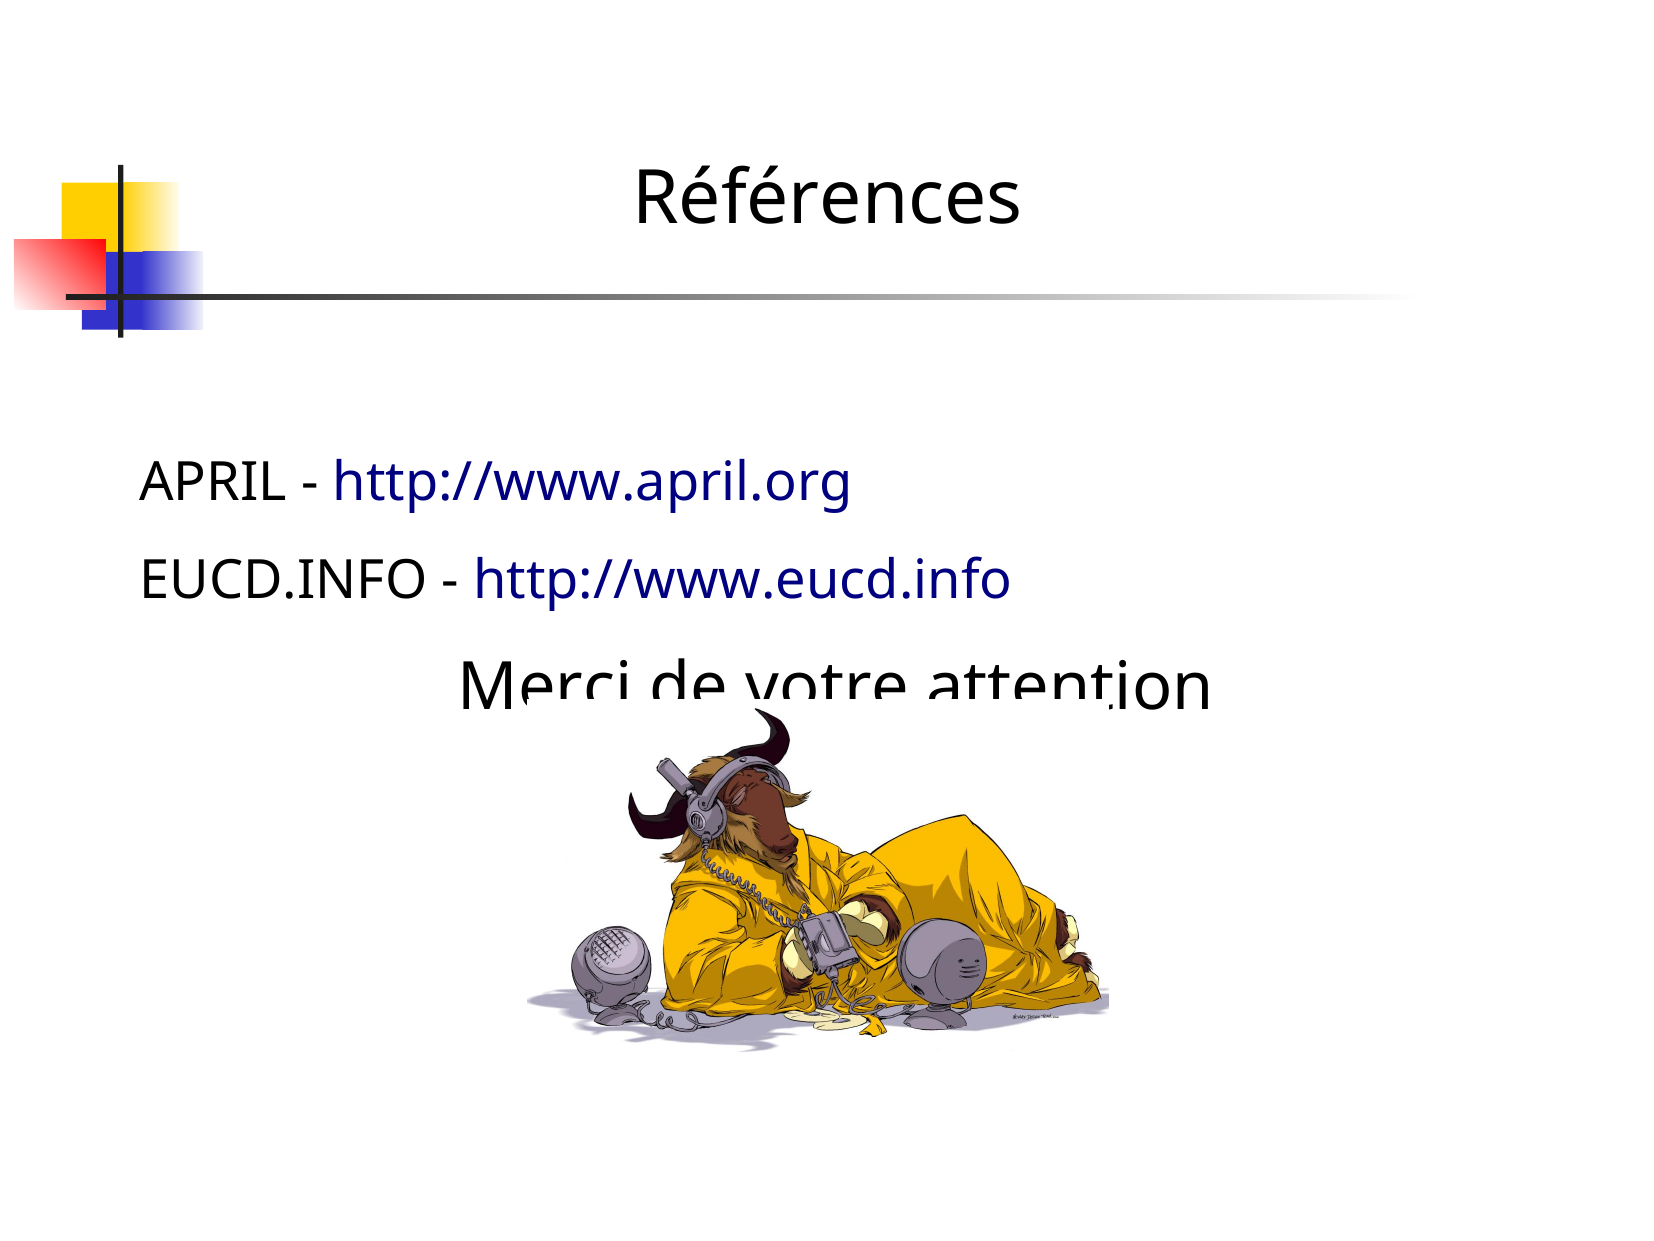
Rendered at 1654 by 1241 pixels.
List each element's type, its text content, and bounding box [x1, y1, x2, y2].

title Références [121, 91, 1534, 299]
list APRIL - http://www.april.org EUCD.INFO - http://www.eucd.info Merci de votre attention [121, 344, 1534, 1127]
picture [527, 699, 1109, 1056]
